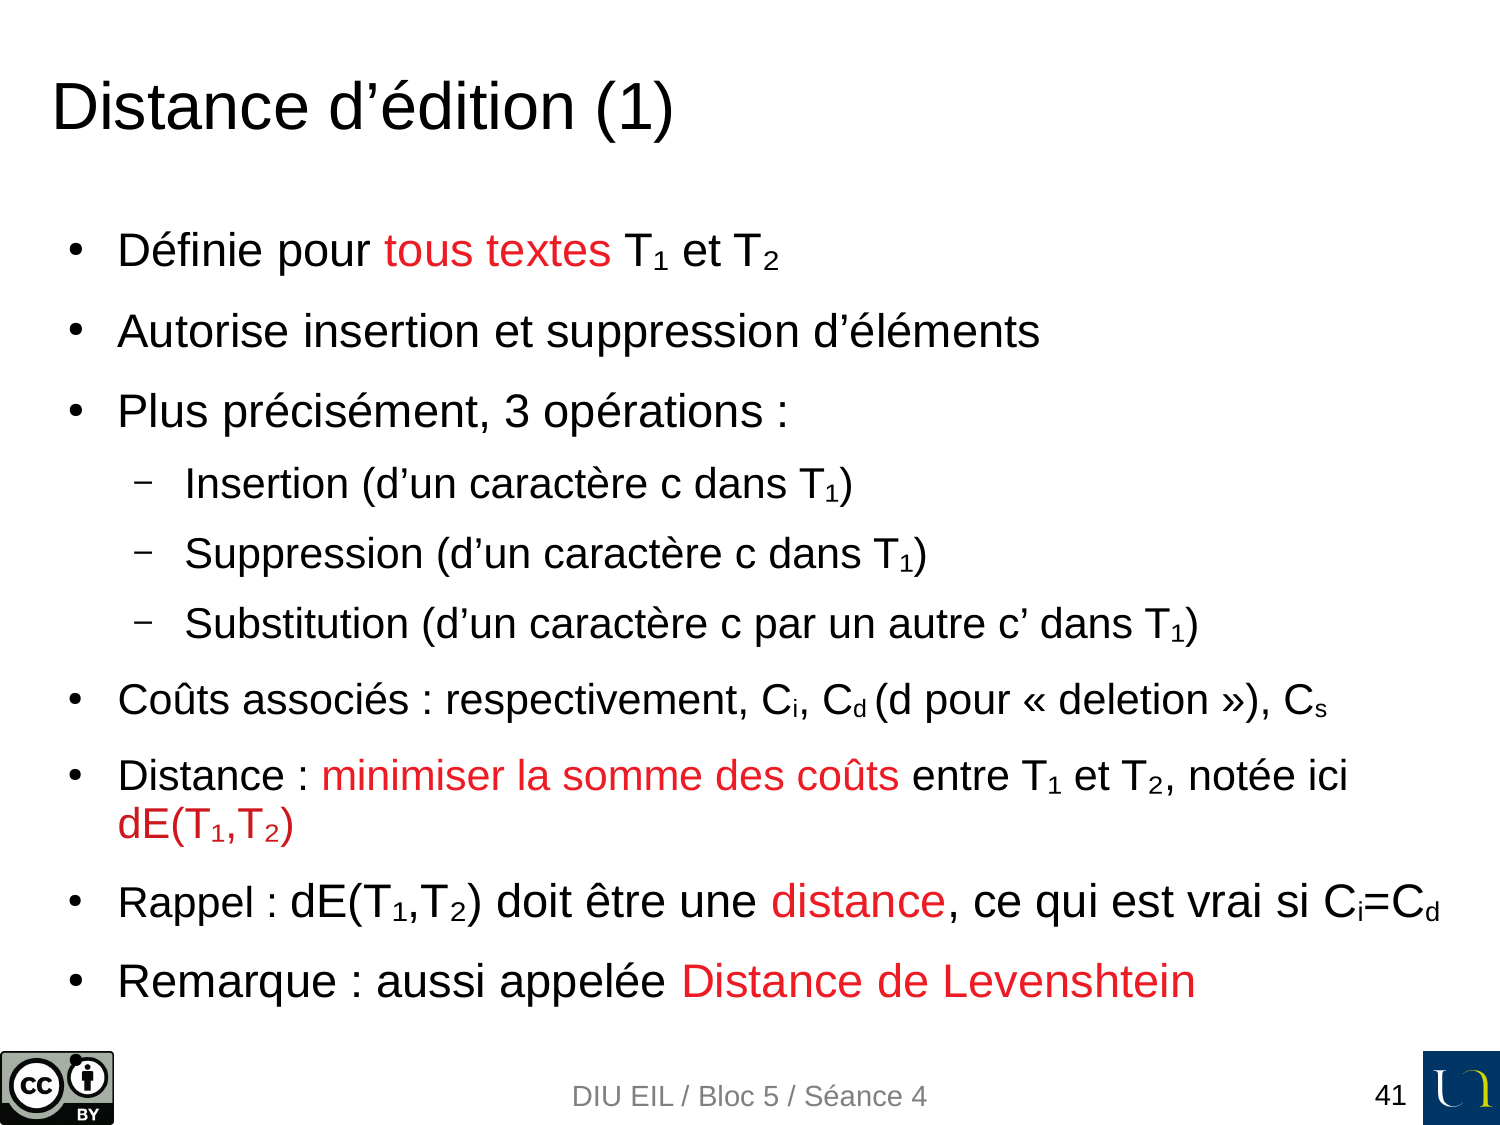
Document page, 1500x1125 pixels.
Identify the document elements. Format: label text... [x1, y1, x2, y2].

list Définie pour tous textes T₁ et T₂ Autorise insertion et suppression d’éléments Plus précisément, 3 opérations : Insertion (d’un caractère c dans T₁) Suppression (d’un caractère c dans T₁) Substitution (d’un caractère c par un autre c’ dans T₁) Coûts associés : respectivement, Ci, Cd (d pour « deletion »), Cs Distance : minimiser la somme des coûts entre T₁ et T₂, notée ici dE(T₁,T₂) Rappel : dE(T₁,T₂) doit être une distance, ce qui est vrai si Ci=Cd Remarque : aussi appelée Distance de Levenshtein [51, 224, 1449, 1052]
picture [0, 1051, 114, 1125]
title Distance d’édition (1) [51, 44, 1449, 170]
picture [1417, 1051, 1500, 1125]
